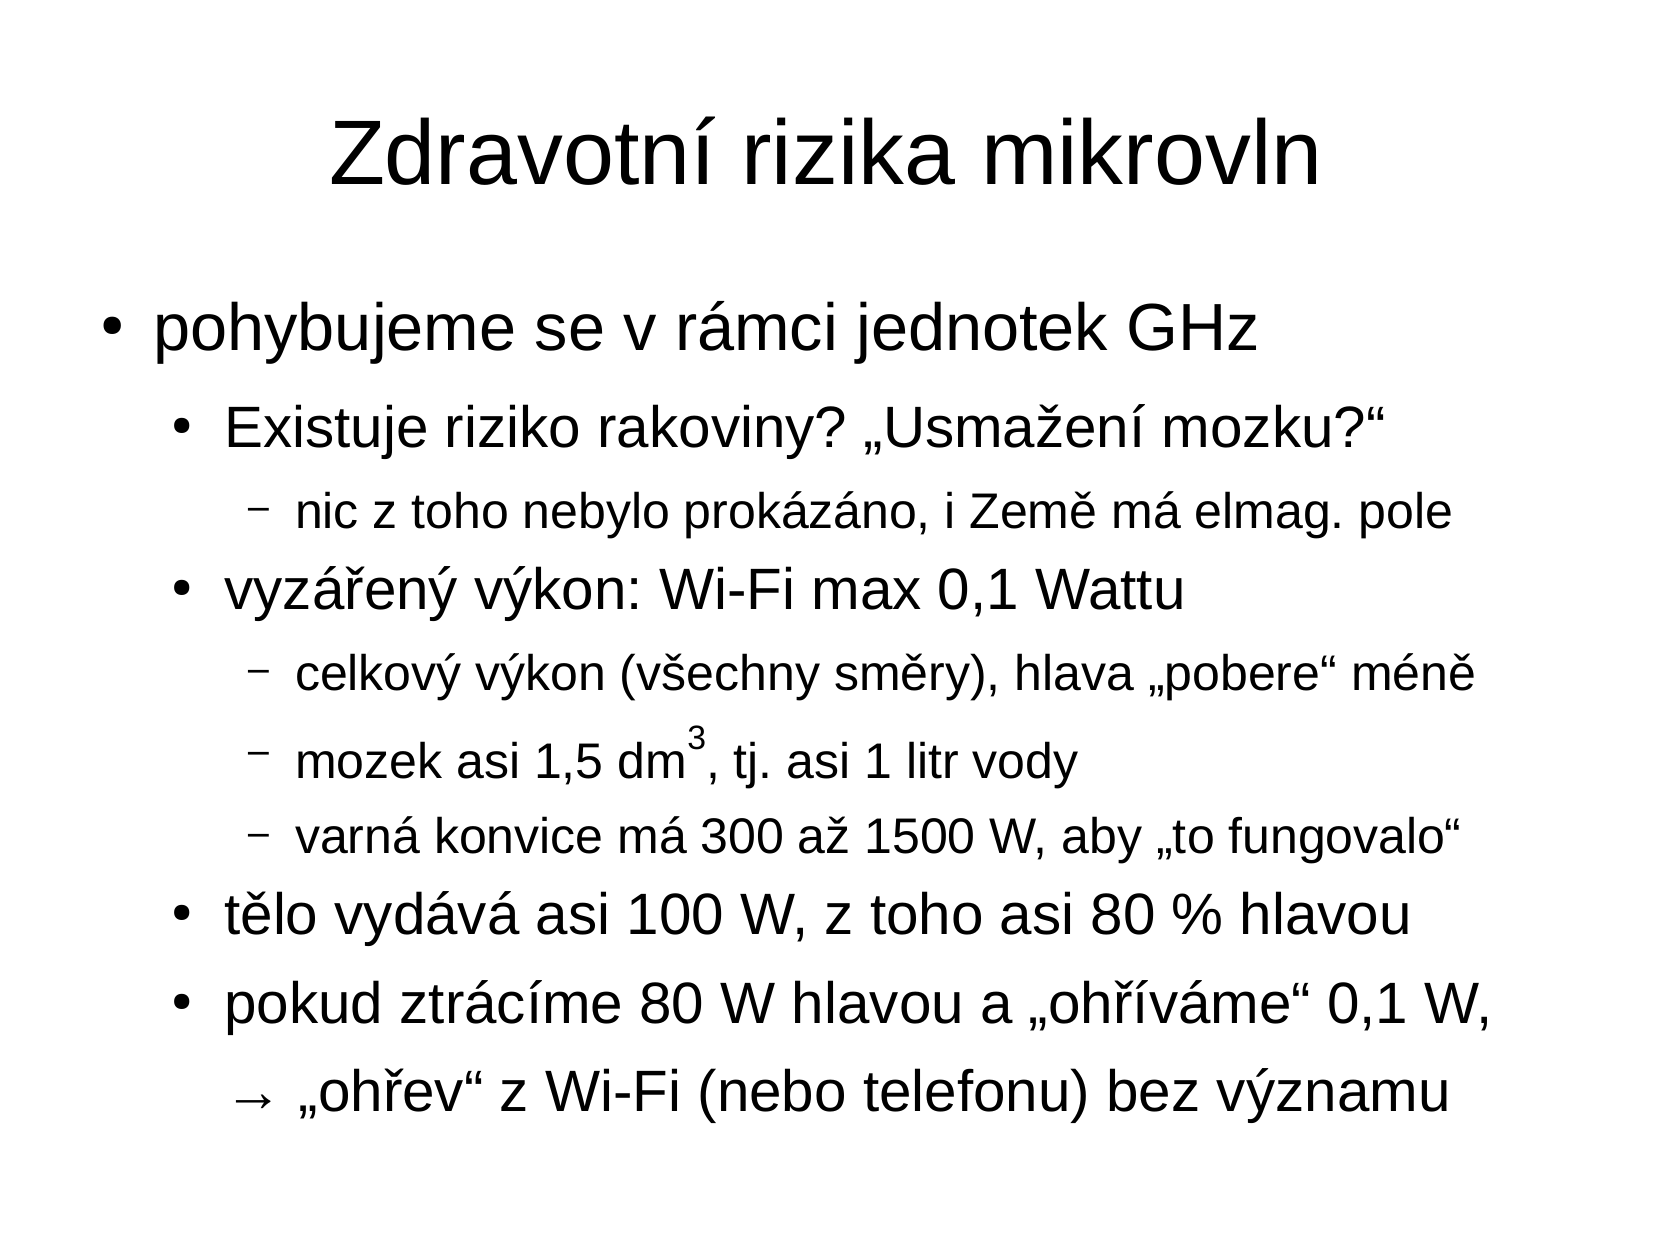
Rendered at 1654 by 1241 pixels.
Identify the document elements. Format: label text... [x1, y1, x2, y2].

title Zdravotní rizika mikrovln [82, 49, 1571, 257]
list pohybujeme se v rámci jednotek GHz Existuje riziko rakoviny? „Usmažení mozku?“ nic z toho nebylo prokázáno, i Země má elmag. pole vyzářený výkon: Wi-Fi max 0,1 Wattu celkový výkon (všechny směry), hlava „pobere“ méně mozek asi 1,5 dm3, tj. asi 1 litr vody varná konvice má 300 až 1500 W, aby „to fungovalo“ tělo vydává asi 100 W, z toho asi 80 % hlavou pokud ztrácíme 80 W hlavou a „ohříváme“ 0,1 W, → „ohřev“ z Wi-Fi (nebo telefonu) bez významu [82, 290, 1571, 1125]
